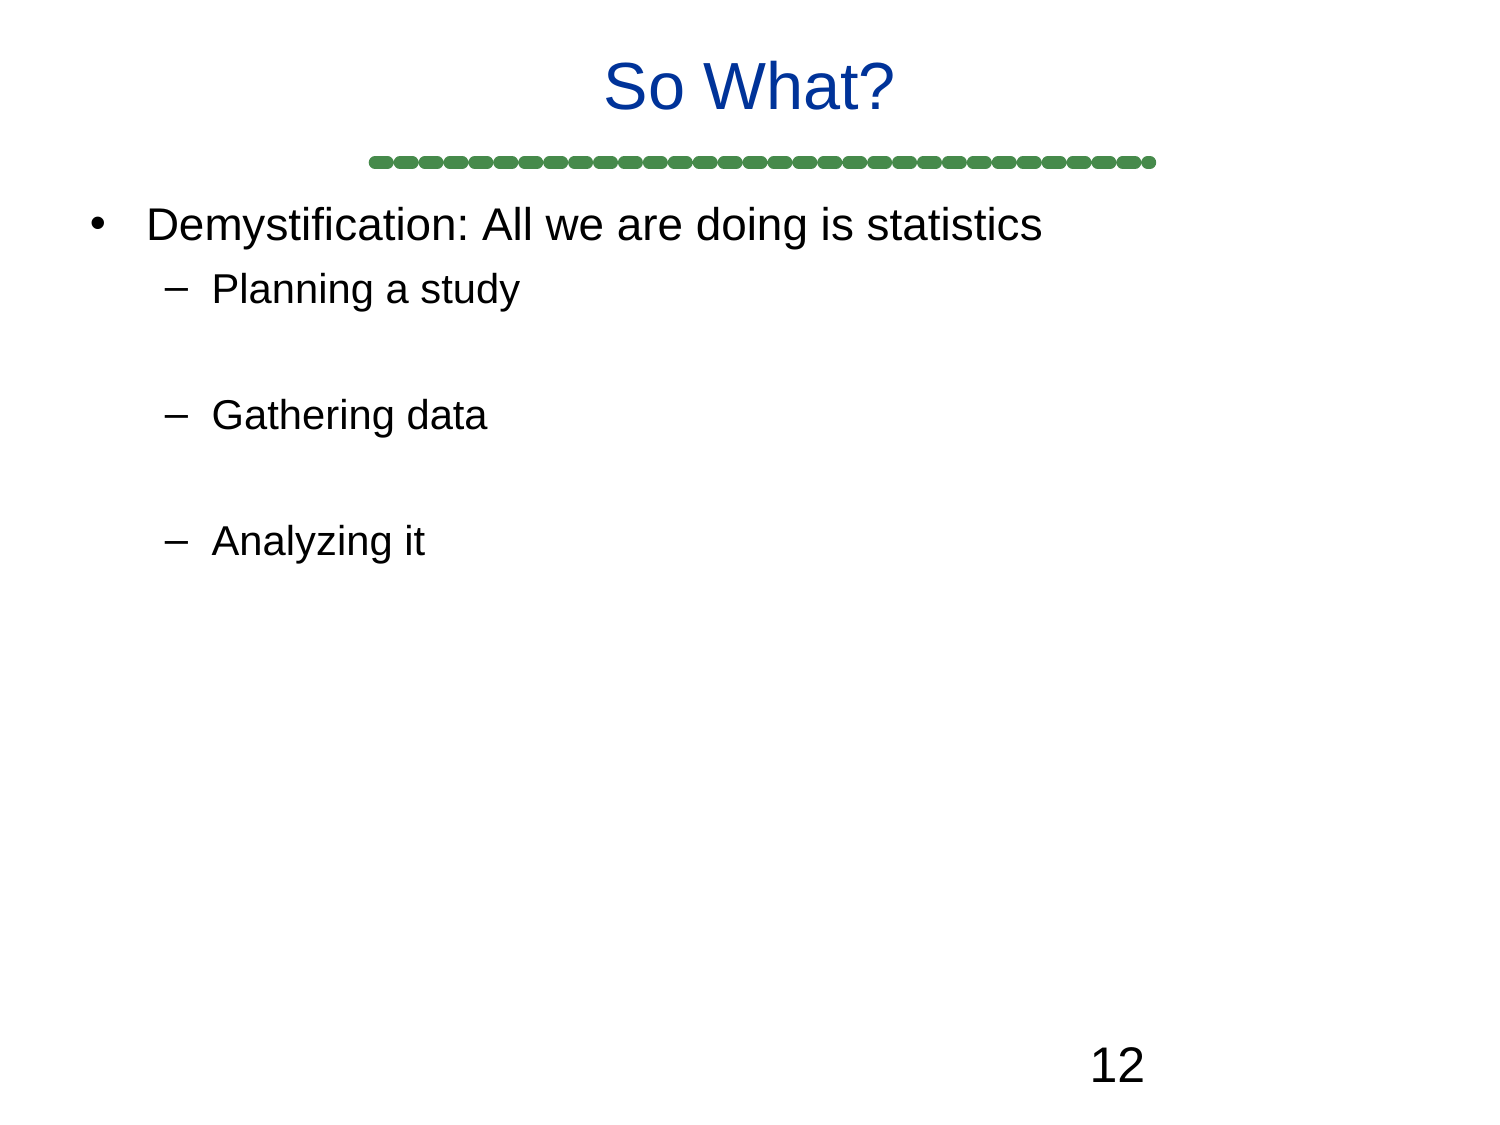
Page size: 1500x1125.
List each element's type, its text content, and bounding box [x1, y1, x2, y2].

title So What? [37, 24, 1463, 141]
list Demystification: All we are doing is statistics Planning a study Gathering data Analyzing it [75, 187, 1426, 1050]
